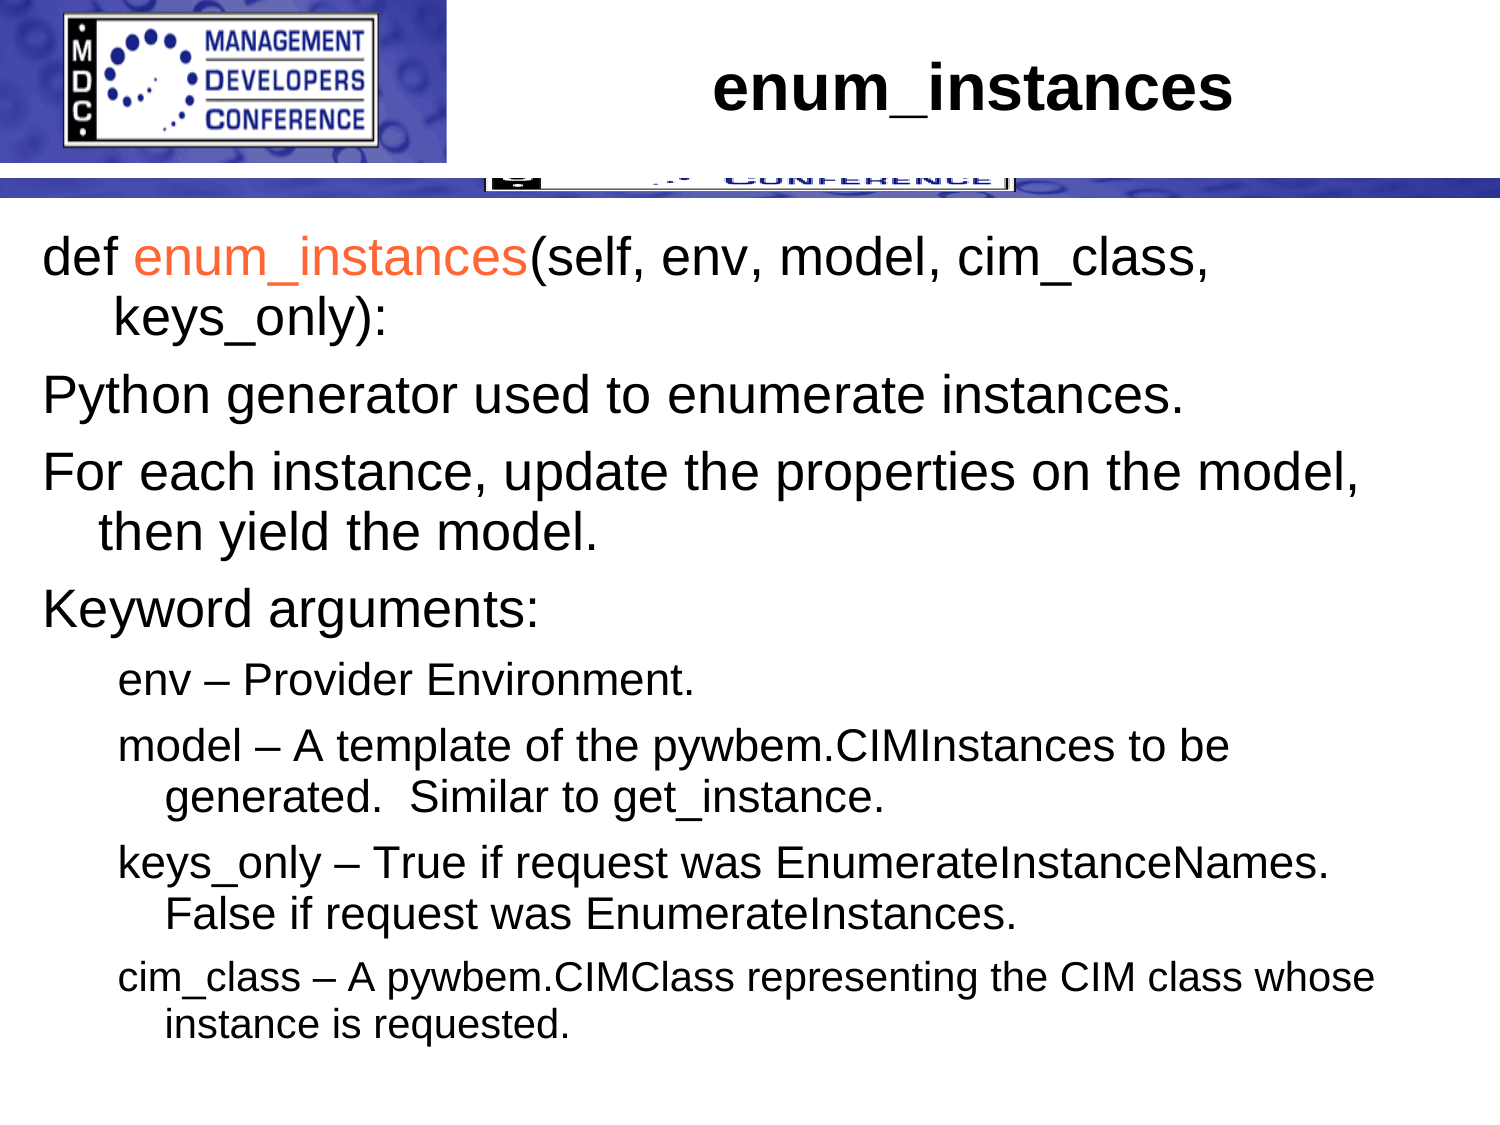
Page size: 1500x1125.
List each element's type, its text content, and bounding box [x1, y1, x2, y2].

picture [0, 178, 1500, 198]
title enum_instances [447, 7, 1500, 169]
picture [0, 0, 447, 163]
list def enum_instances(self, env, model, cim_class, keys_only): Python generator used to enumerate instances. For each instance, update the properties on the model, then yield the model. Keyword arguments: env – Provider Environment. model – A template of the pywbem.CIMInstances to be generated. Similar to get_instance. keys_only – True if request was EnumerateInstanceNames. False if request was EnumerateInstances. cim_class – A pywbem.CIMClass representing the CIM class whose instance is requested. [42, 226, 1433, 1067]
